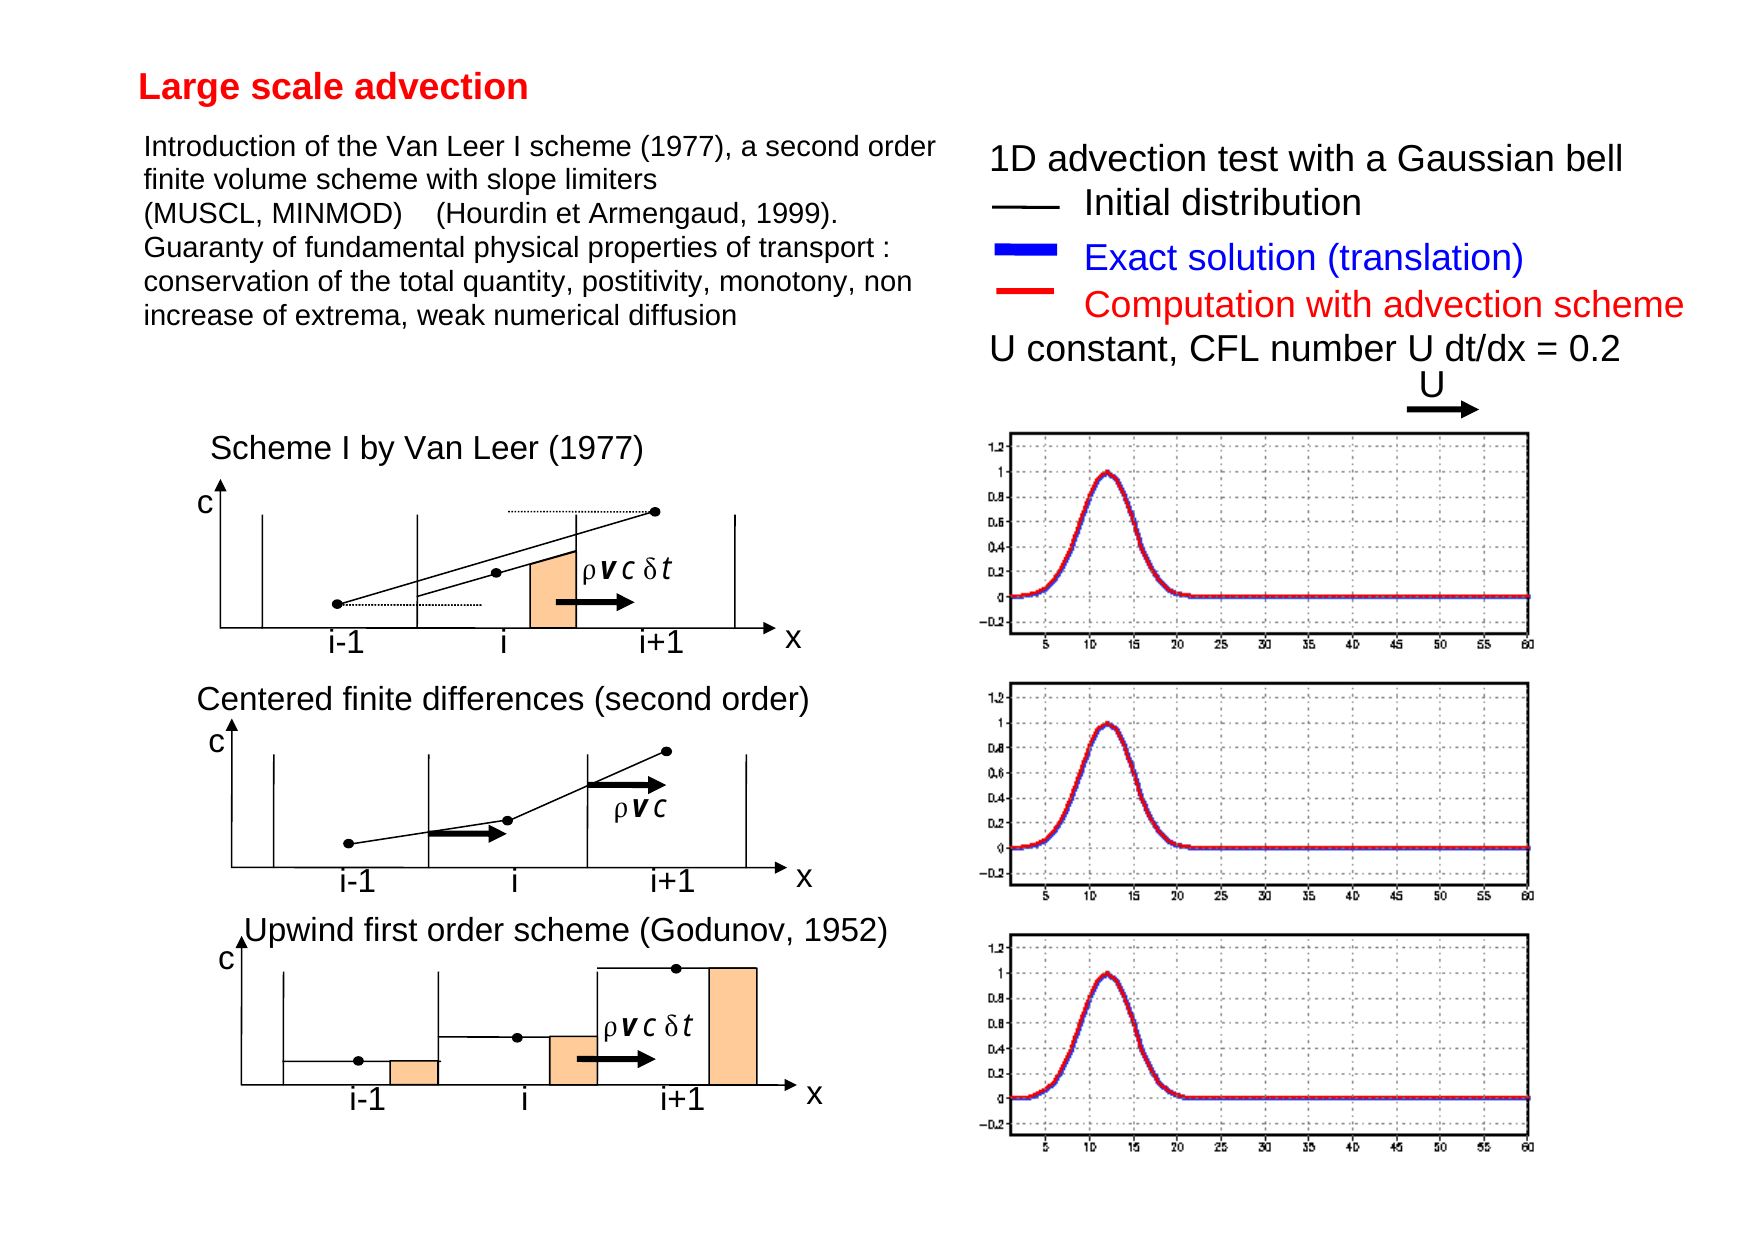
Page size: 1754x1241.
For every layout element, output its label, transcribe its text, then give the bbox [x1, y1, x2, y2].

text_box i-1 [328, 623, 372, 707]
text_box Upwind first order scheme (Godunov, 1952)‏ [244, 897, 809, 938]
text_box Centered finite differences (second order)‏ [196, 666, 328, 707]
text_box [661, 747, 672, 756]
text_box x [816, 1088, 821, 1101]
text_box U [1418, 363, 1448, 404]
text_box i-1 [339, 938, 384, 946]
text_box [343, 839, 353, 848]
text_box Introduction of the Van Leer I scheme (1977), a second order finite volume scheme with slope limiters (MUSCL, MINMOD) (Hourdin et Armengaud, 1999). Guaranty of fundamental physical properties of transport : conservation of the total quantity, postitivity, monotony, non increase of extrema, weak numerical diffusion [143, 130, 942, 595]
text_box Large scale advection [138, 66, 796, 181]
text_box [671, 969, 681, 973]
text_box x [795, 632, 800, 645]
chart [597, 1003, 700, 1050]
text_box [512, 1038, 522, 1042]
text_box c [218, 940, 231, 976]
text_box i-1 [349, 1080, 394, 1163]
chart [607, 784, 674, 830]
text_box 1D advection test with a Gaussian bell Initial distribution Exact solution (translation)‏ Computation with advection scheme U constant, CFL number U dt/dx = 0.2 [989, 138, 1637, 356]
text_box i+1 [660, 1080, 724, 1121]
text_box [390, 1060, 438, 1085]
text_box i+1 [638, 623, 703, 664]
text_box [332, 600, 342, 609]
picture [937, 426, 1565, 1170]
text_box x [784, 618, 800, 654]
text_box x [806, 871, 811, 884]
text_box i [499, 623, 512, 664]
text_box c [208, 723, 222, 758]
text_box c [212, 736, 222, 750]
text_box [549, 1036, 598, 1085]
text_box [709, 968, 757, 1085]
text_box i [511, 863, 523, 897]
text_box i-1 [339, 863, 384, 897]
text_box [530, 595, 577, 628]
text_box i [521, 1080, 533, 1121]
text_box c [222, 953, 231, 967]
text_box x [806, 1075, 821, 1111]
text_box x [796, 858, 811, 894]
text_box Centered finite differences (second order)‏ [372, 666, 937, 707]
text_box i+1 [650, 863, 715, 897]
text_box [503, 821, 513, 825]
